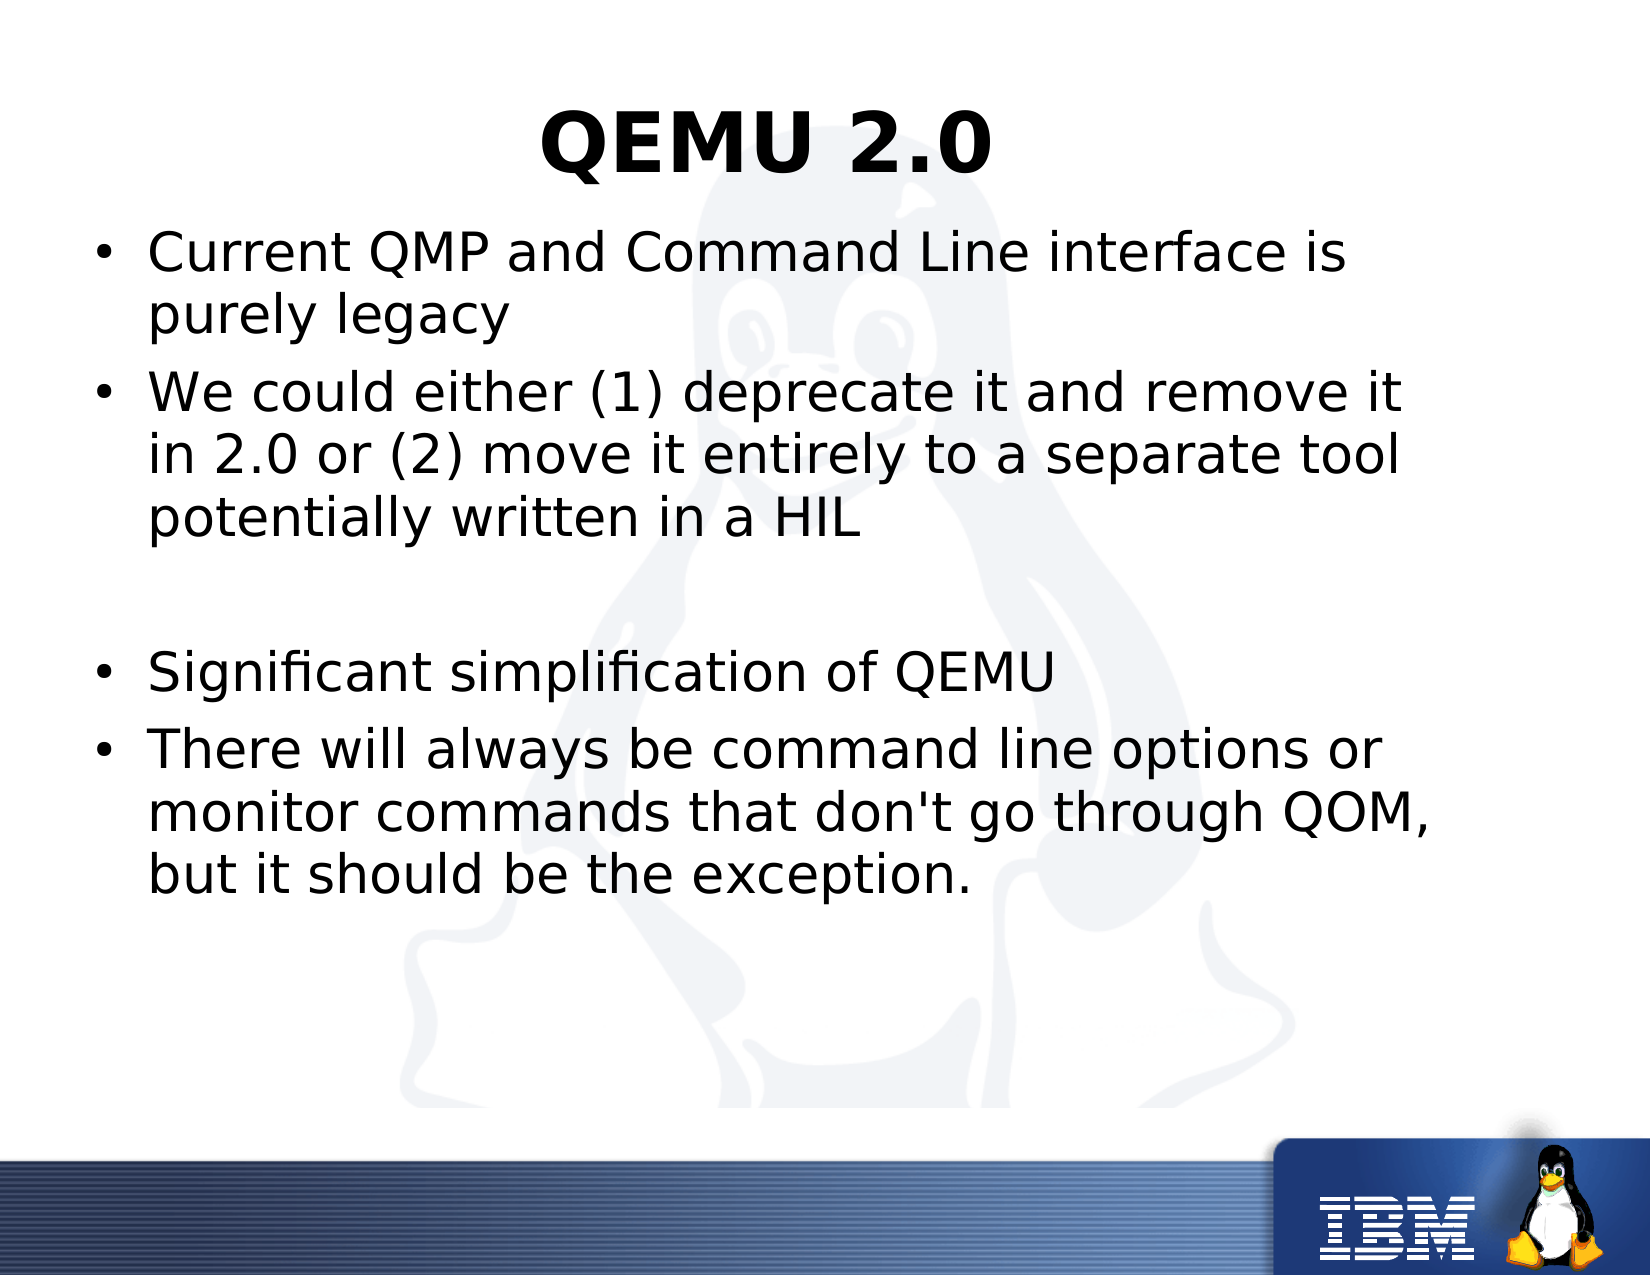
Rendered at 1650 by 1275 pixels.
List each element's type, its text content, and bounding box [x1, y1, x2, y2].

title QEMU 2.0 [76, 76, 1457, 211]
list Current QMP and Command Line interface is purely legacy We could either (1) deprecate it and remove it in 2.0 or (2) move it entirely to a separate tool potentially written in a HIL Significant simplification of QEMU There will always be command line options or monitor commands that don't go through QOM, but it should be the exception. [76, 221, 1457, 1171]
